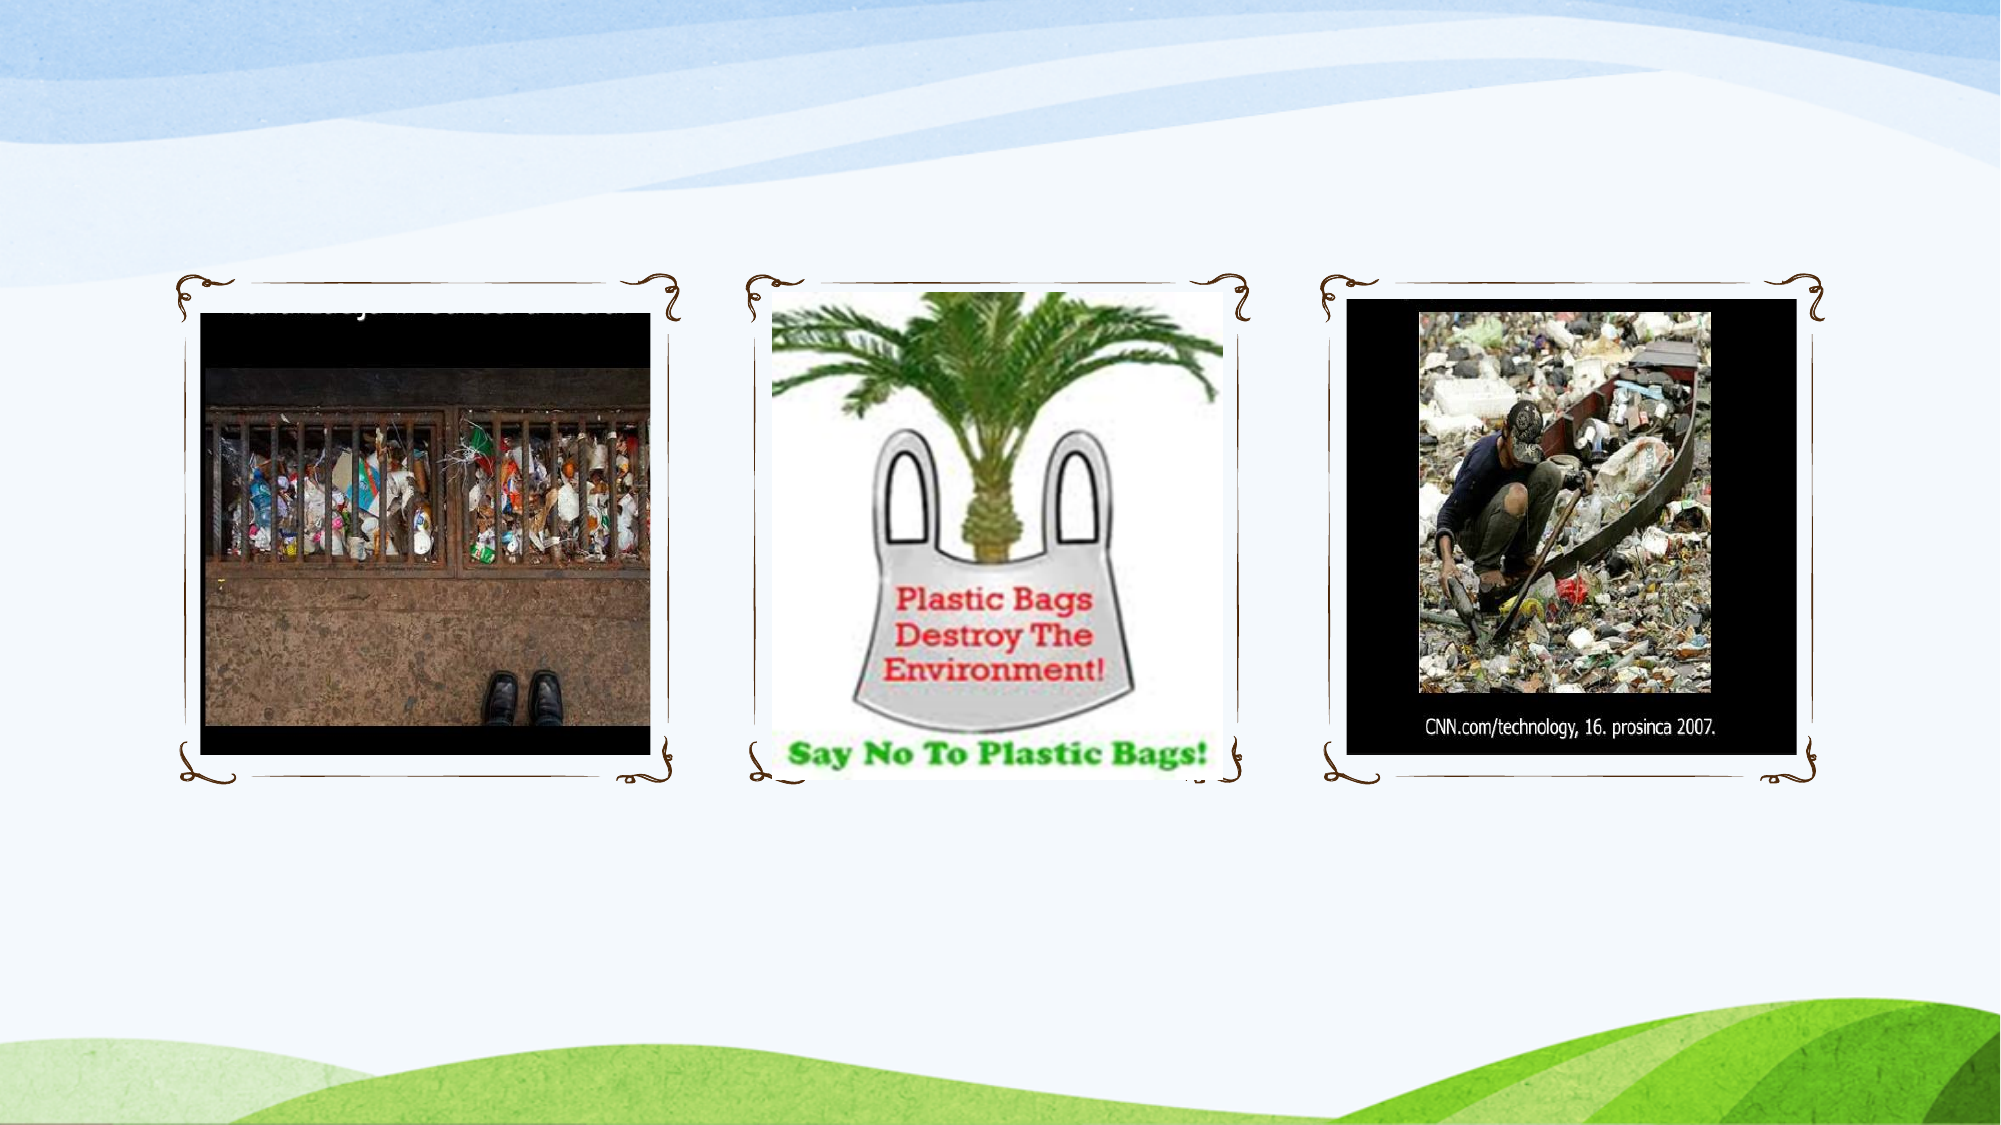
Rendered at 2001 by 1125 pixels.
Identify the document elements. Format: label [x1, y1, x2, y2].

picture [772, 292, 1223, 780]
picture [1346, 299, 1797, 755]
picture [200, 313, 651, 755]
